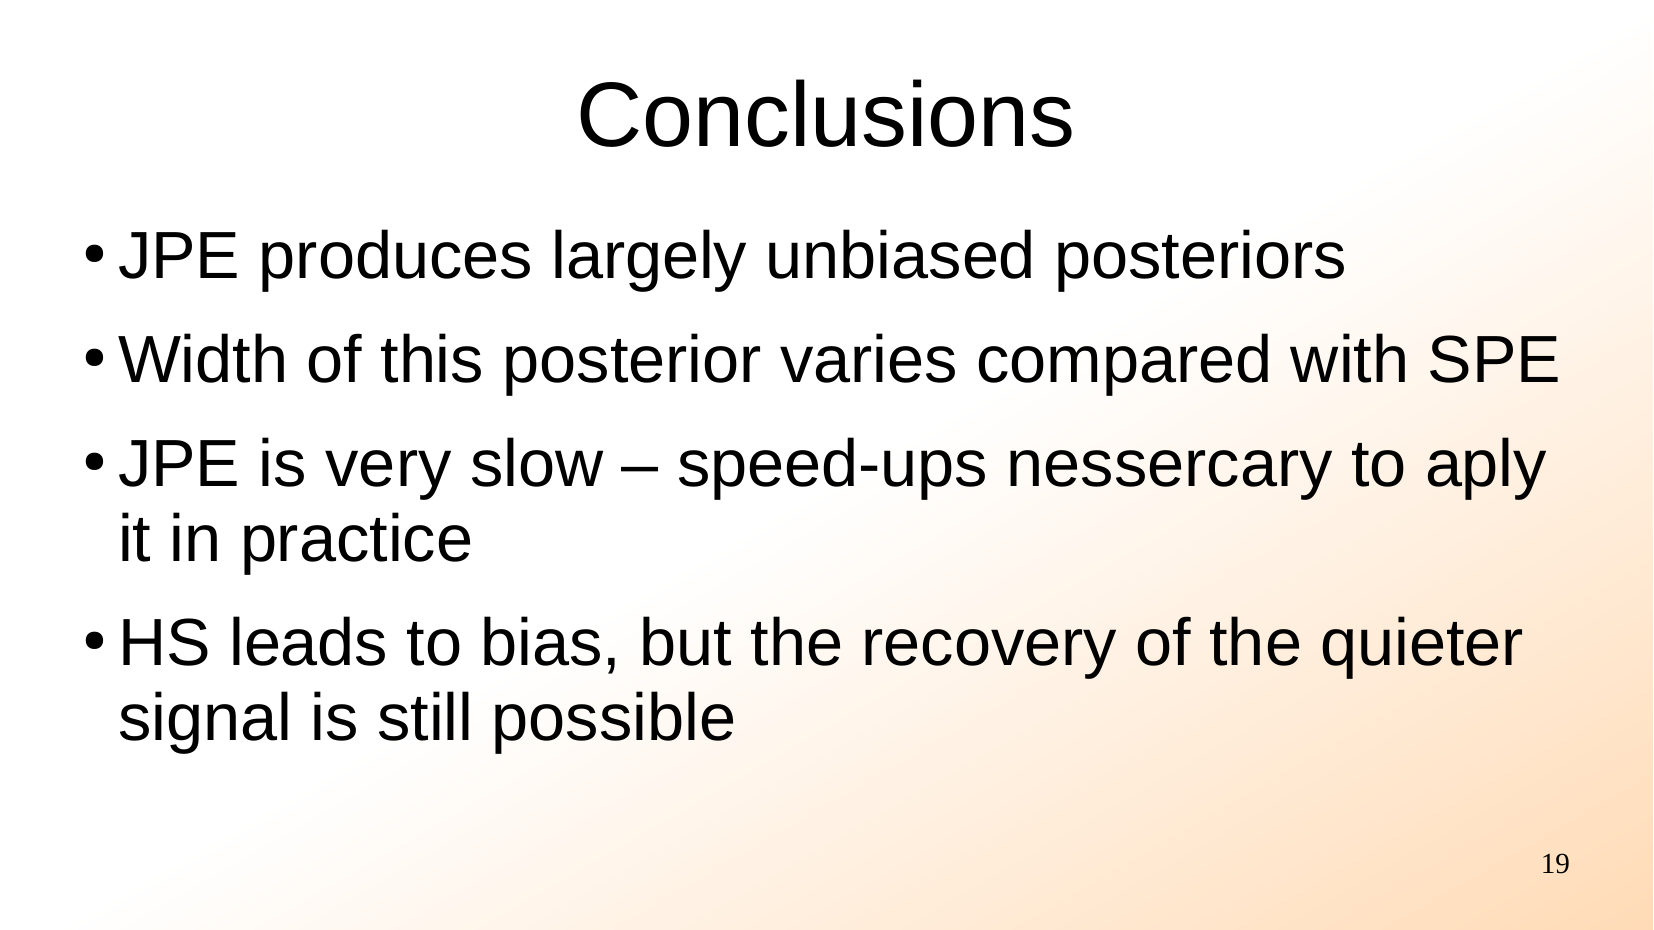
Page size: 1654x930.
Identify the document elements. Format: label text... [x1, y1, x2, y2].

title Conclusions [82, 37, 1571, 193]
list JPE produces largely unbiased posteriors Width of this posterior varies compared with SPE JPE is very slow – speed-ups nessercary to aply it in practice HS leads to bias, but the recovery of the quieter signal is still possible [82, 217, 1571, 757]
